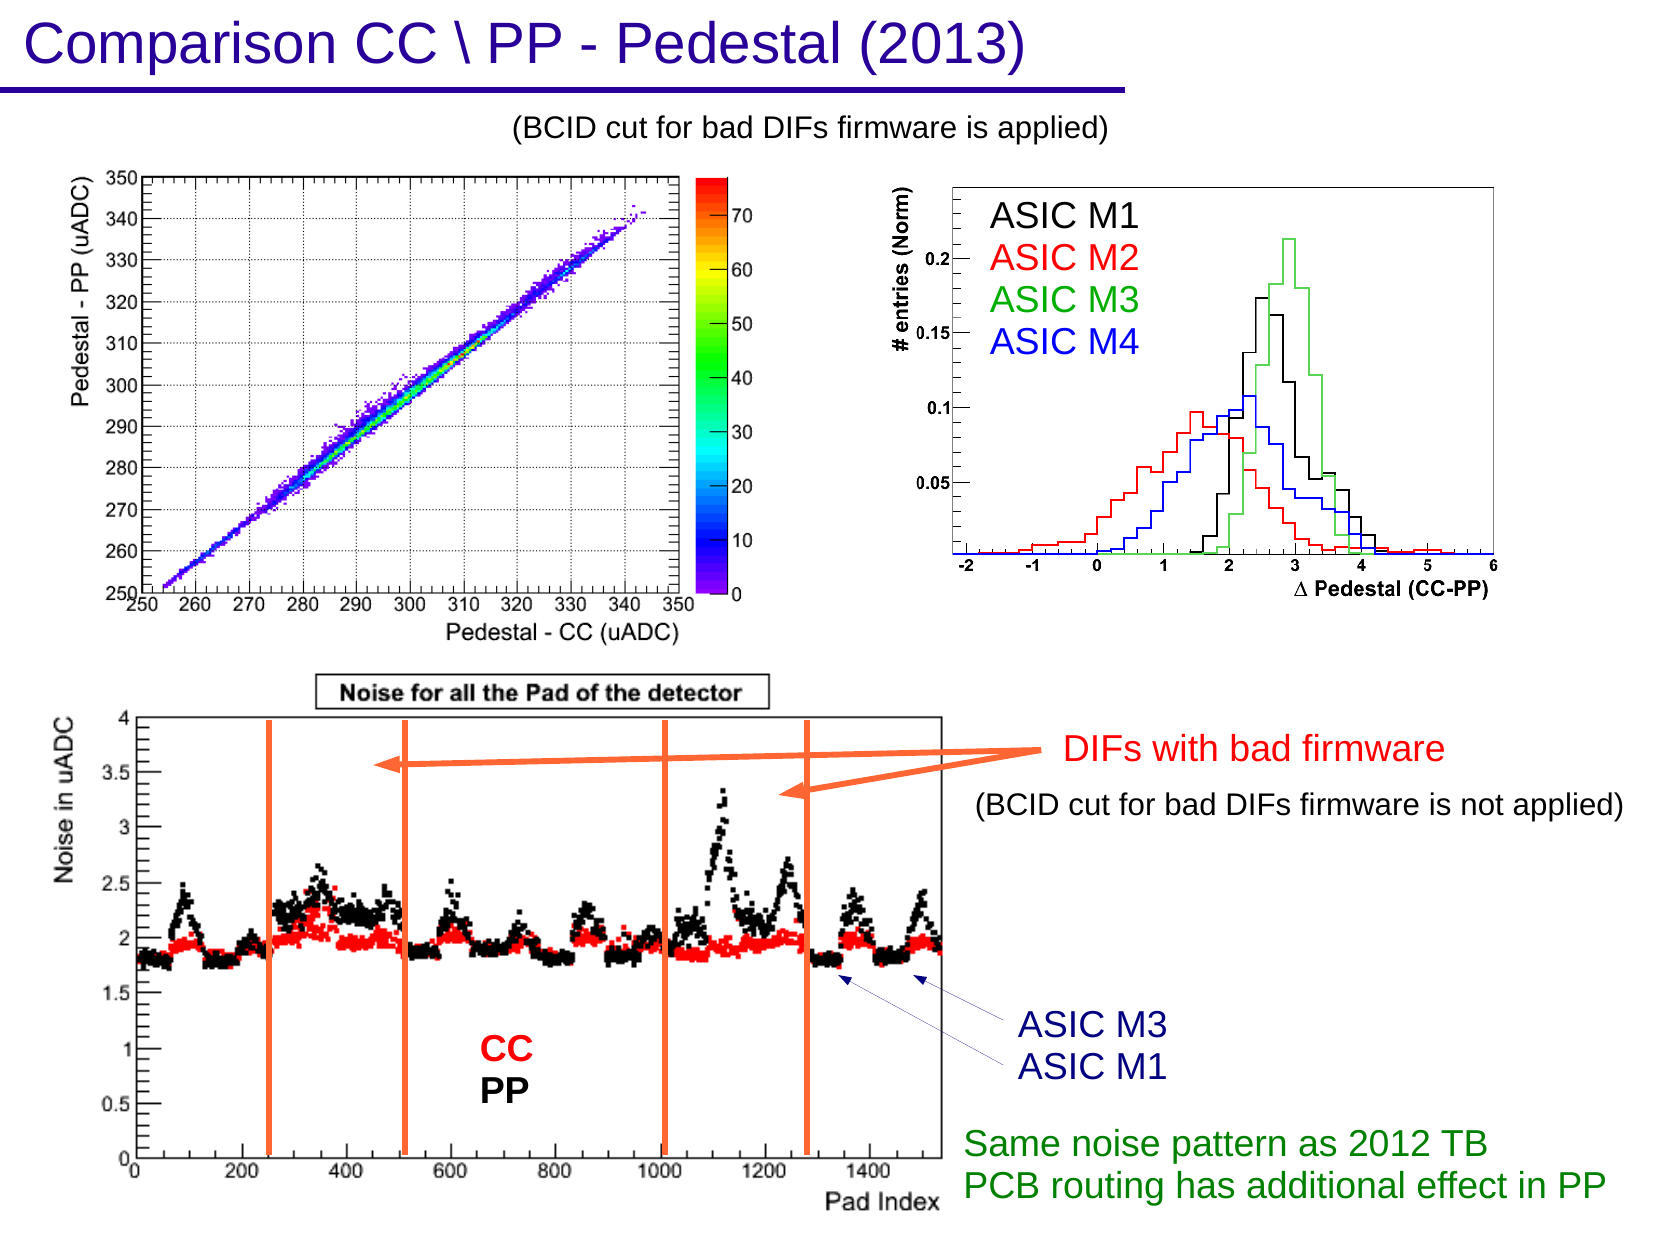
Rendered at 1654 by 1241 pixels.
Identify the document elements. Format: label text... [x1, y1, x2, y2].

text_box (BCID cut for bad DIFs firmware is not applied) [960, 780, 1641, 843]
text_box ASIC M3 ASIC M1 [1003, 996, 1244, 1096]
text_box Same noise pattern as 2012 TB PCB routing has additional effect in PP [948, 1114, 1654, 1214]
title Comparison CC \ PP - Pedestal (2013) [23, 8, 1512, 79]
picture [810, 755, 988, 786]
text_box CC PP [465, 1020, 549, 1122]
text_box (BCID cut for bad DIFs firmware is applied) [497, 102, 1126, 166]
text_box DIFs with bad firmware [1048, 720, 1499, 777]
picture [30, 152, 1042, 1214]
picture [885, 141, 1561, 600]
text_box ASIC M1 ASIC M2 ASIC M3 ASIC M4 [975, 186, 1306, 370]
